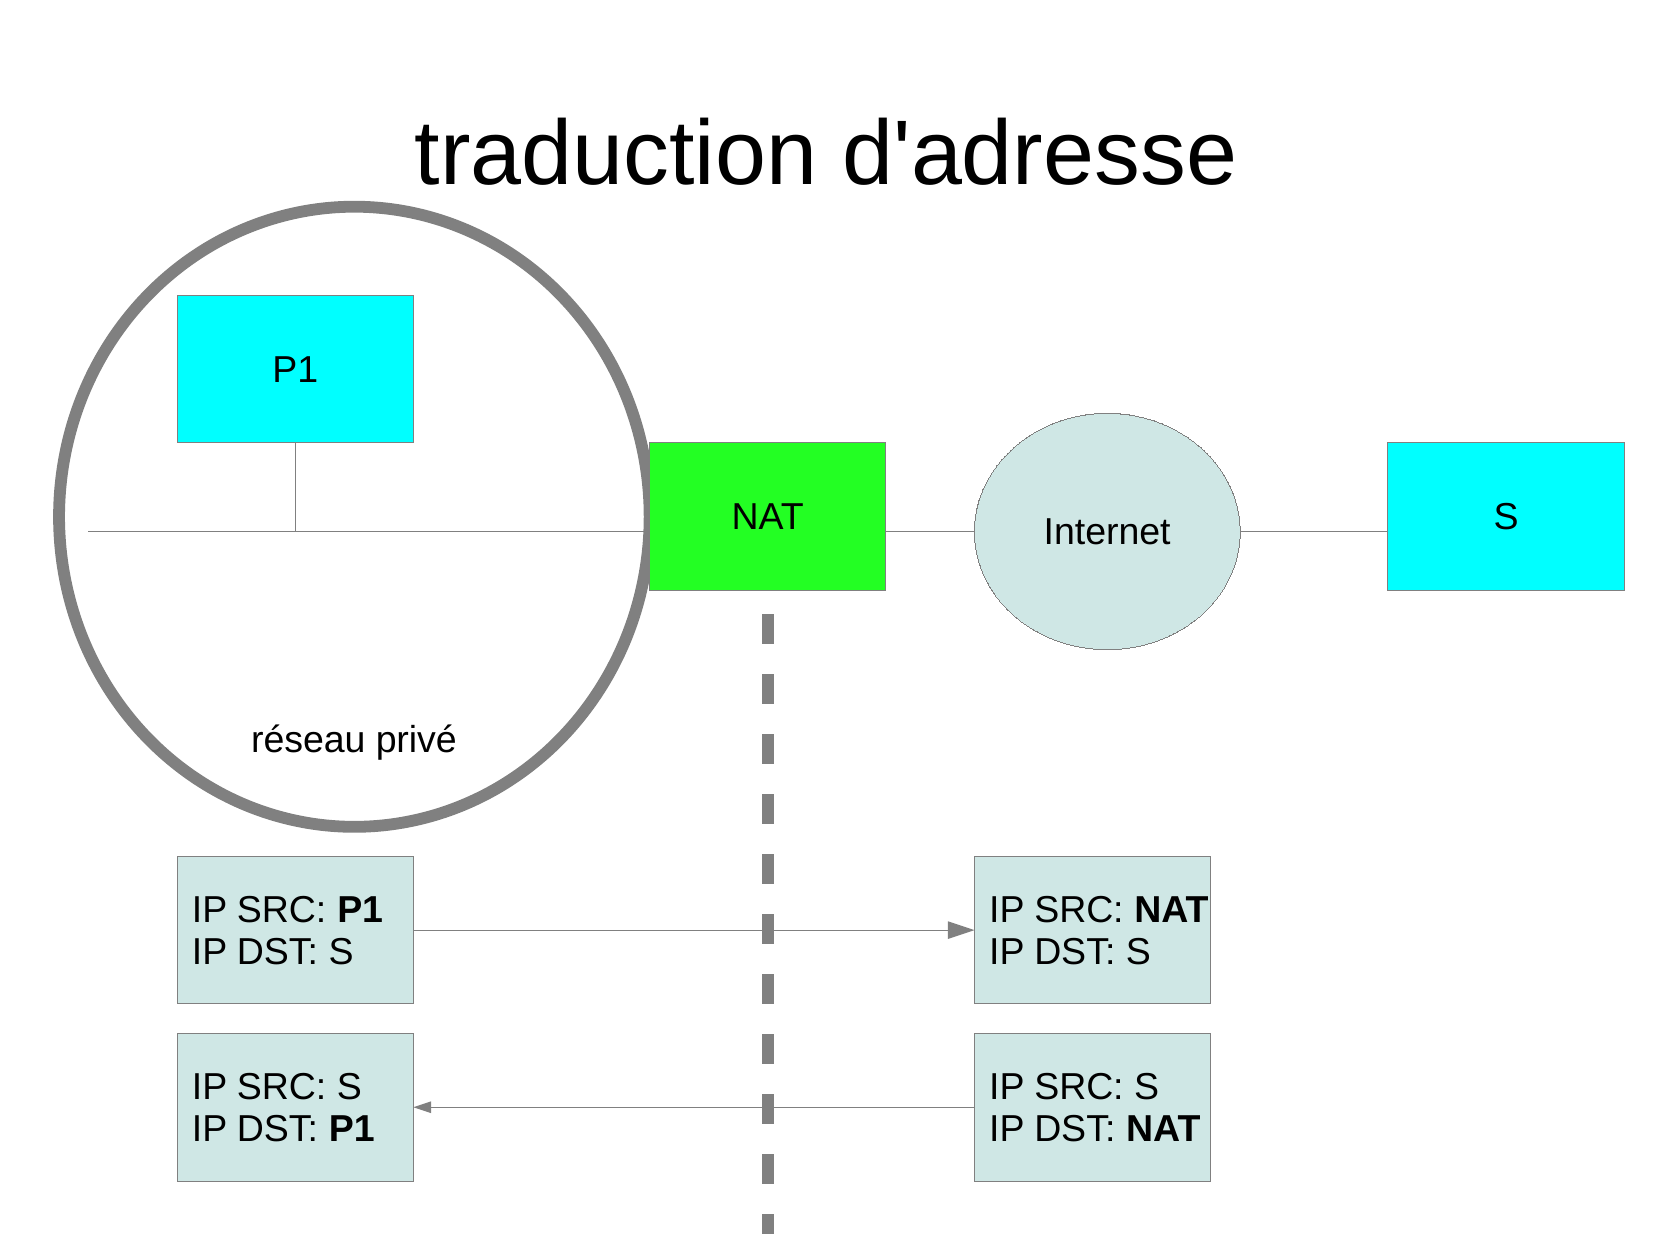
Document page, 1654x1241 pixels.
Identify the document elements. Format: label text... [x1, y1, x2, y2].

text_box IP SRC: NAT IP DST: S [974, 856, 1211, 1004]
text_box S [1387, 442, 1625, 591]
text_box IP SRC: S IP DST: P1 [177, 1033, 414, 1182]
title traduction d'adresse [82, 49, 1571, 257]
text_box réseau privé [236, 710, 472, 768]
text_box IP SRC: P1 IP DST: S [177, 856, 414, 1004]
text_box P1 [177, 295, 414, 443]
text_box Internet [974, 413, 1241, 650]
text_box IP SRC: S IP DST: NAT [974, 1033, 1211, 1182]
text_box NAT [649, 442, 886, 591]
